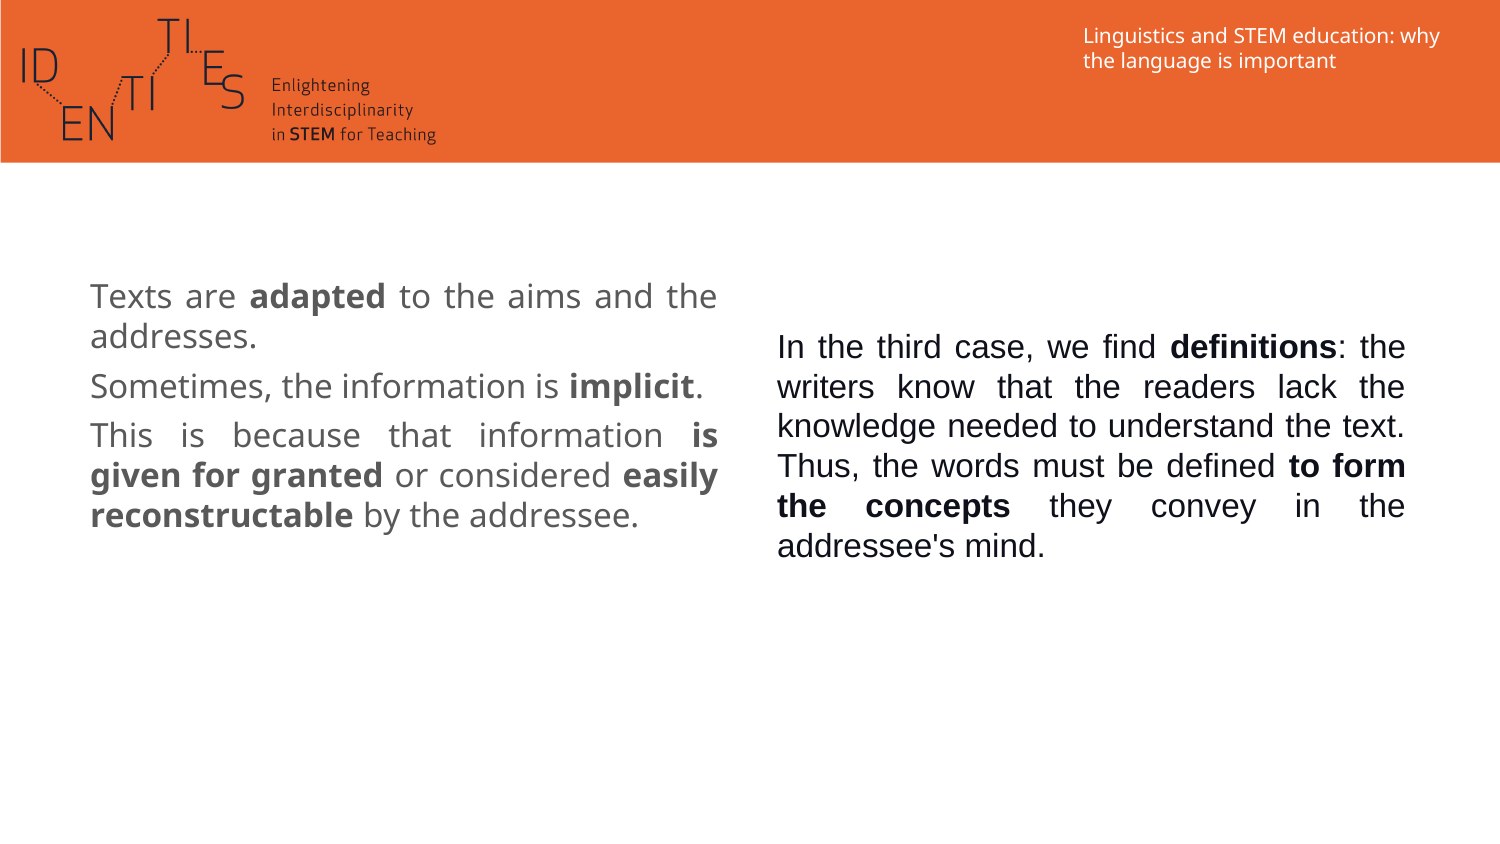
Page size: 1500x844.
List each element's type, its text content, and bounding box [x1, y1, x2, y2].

picture [22, 15, 436, 148]
text_box [0, 0, 1500, 163]
list Texts are adapted to the aims and the addresses. Sometimes, the information is implicit. This is because that information is given for granted or considered easily reconstructable by the addressee. [75, 267, 738, 754]
text_box Linguistics and STEM education: why the language is important [1068, 15, 1482, 136]
list In the third case, we find definitions: the writers know that the readers lack the knowledge needed to understand the text. Thus, the words must be defined to form the concepts they convey in the addressee's mind. [761, 267, 1426, 754]
